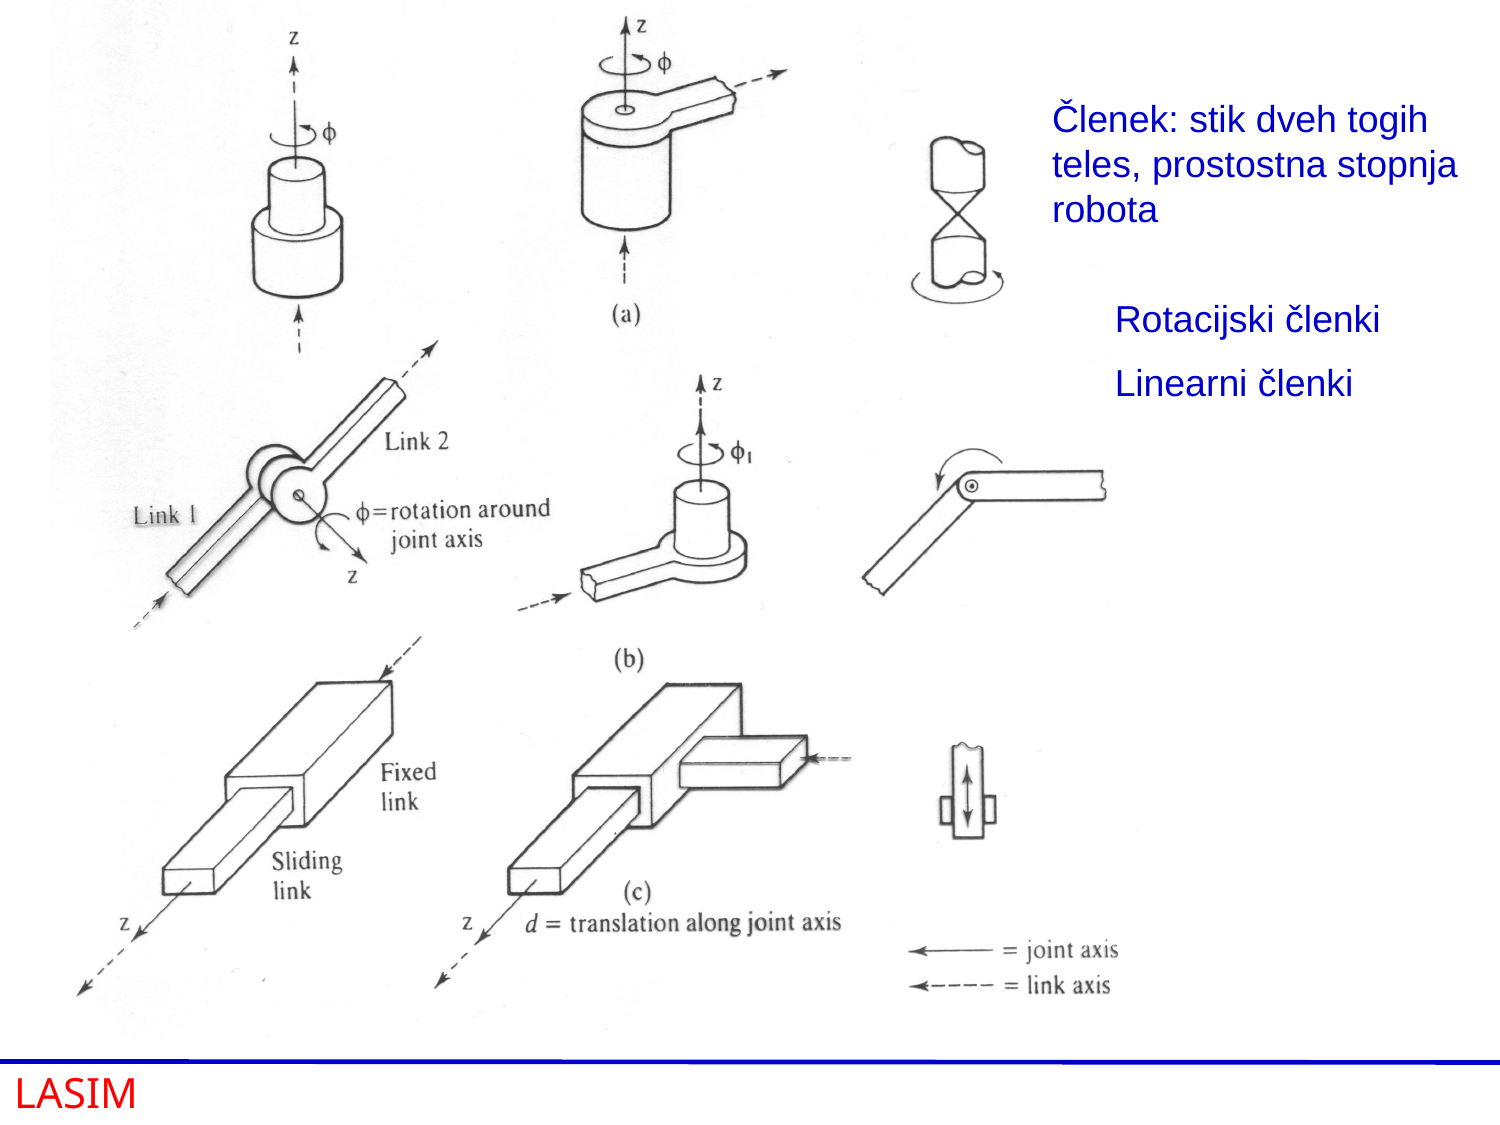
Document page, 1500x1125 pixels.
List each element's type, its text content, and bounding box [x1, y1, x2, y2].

picture [50, 0, 1138, 1037]
text_box Rotacijski členki Linearni členki [1100, 287, 1425, 412]
text_box Členek: stik dveh togih teles, prostostna stopnja robota [1037, 87, 1500, 238]
